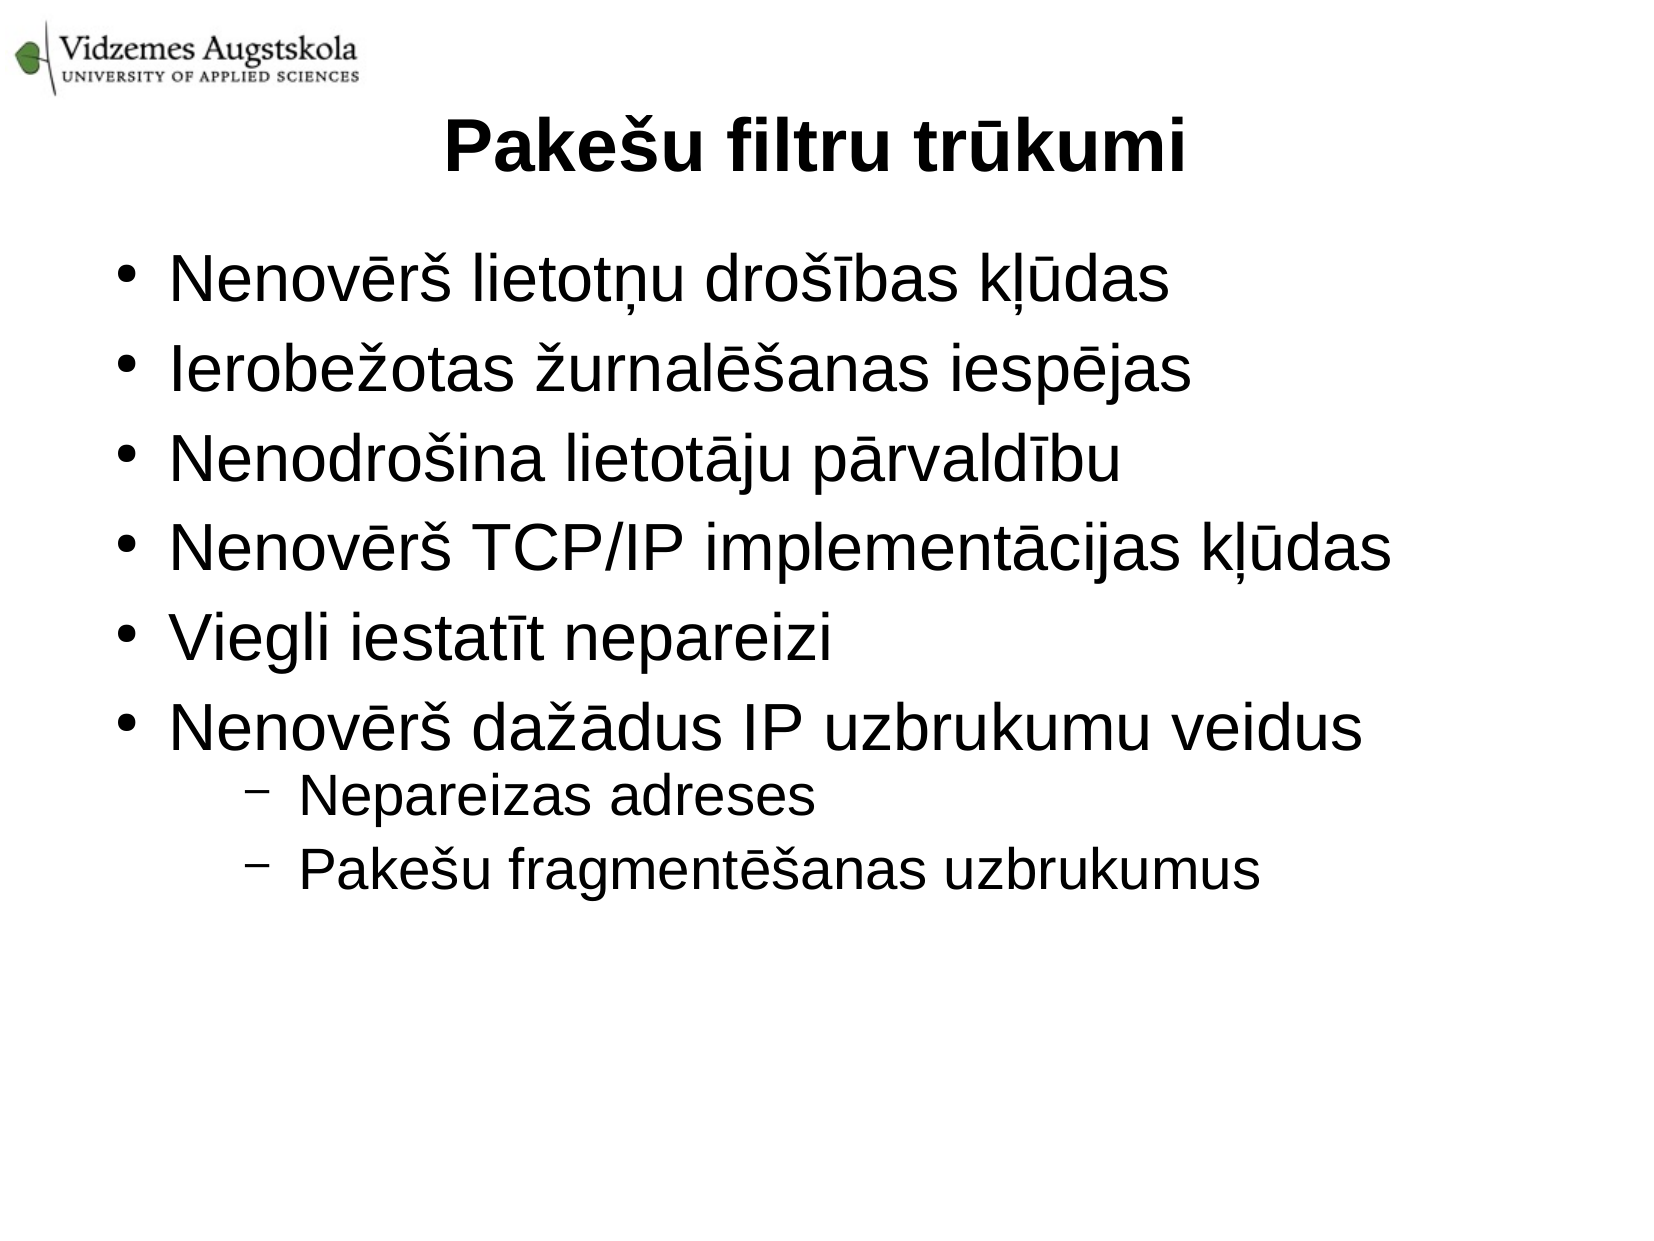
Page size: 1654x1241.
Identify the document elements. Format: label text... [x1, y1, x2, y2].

title Pakešu filtru trūkumi [94, 96, 1512, 195]
picture [5, 2, 368, 113]
list Nenovērš lietotņu drošības kļūdas Ierobežotas žurnalēšanas iespējas Nenodrošina lietotāju pārvaldību Nenovērš TCP/IP implementācijas kļūdas Viegli iestatīt nepareizi Nenovērš dažādus IP uzbrukumu veidus Nepareizas adreses Pakešu fragmentēšanas uzbrukumus [82, 236, 1569, 1107]
